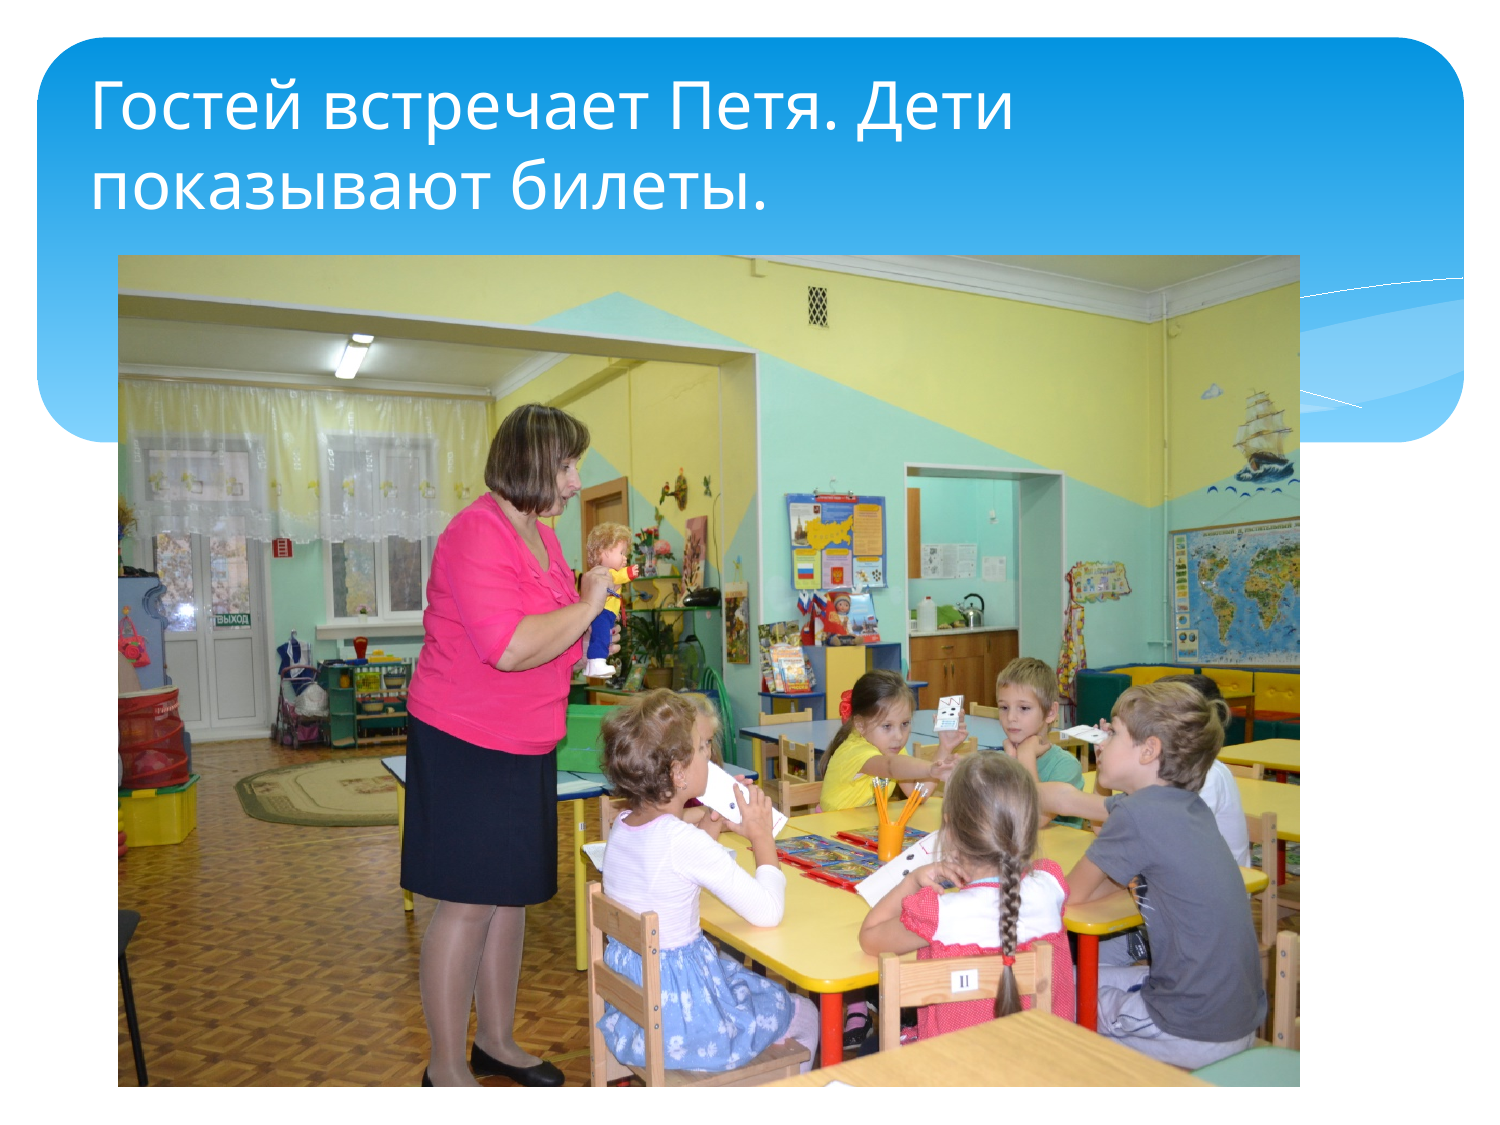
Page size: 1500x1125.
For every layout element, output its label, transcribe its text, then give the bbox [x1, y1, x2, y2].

picture [118, 255, 1300, 1087]
title Гостей встречает Петя. Дети показывают билеты. [75, 55, 1425, 261]
